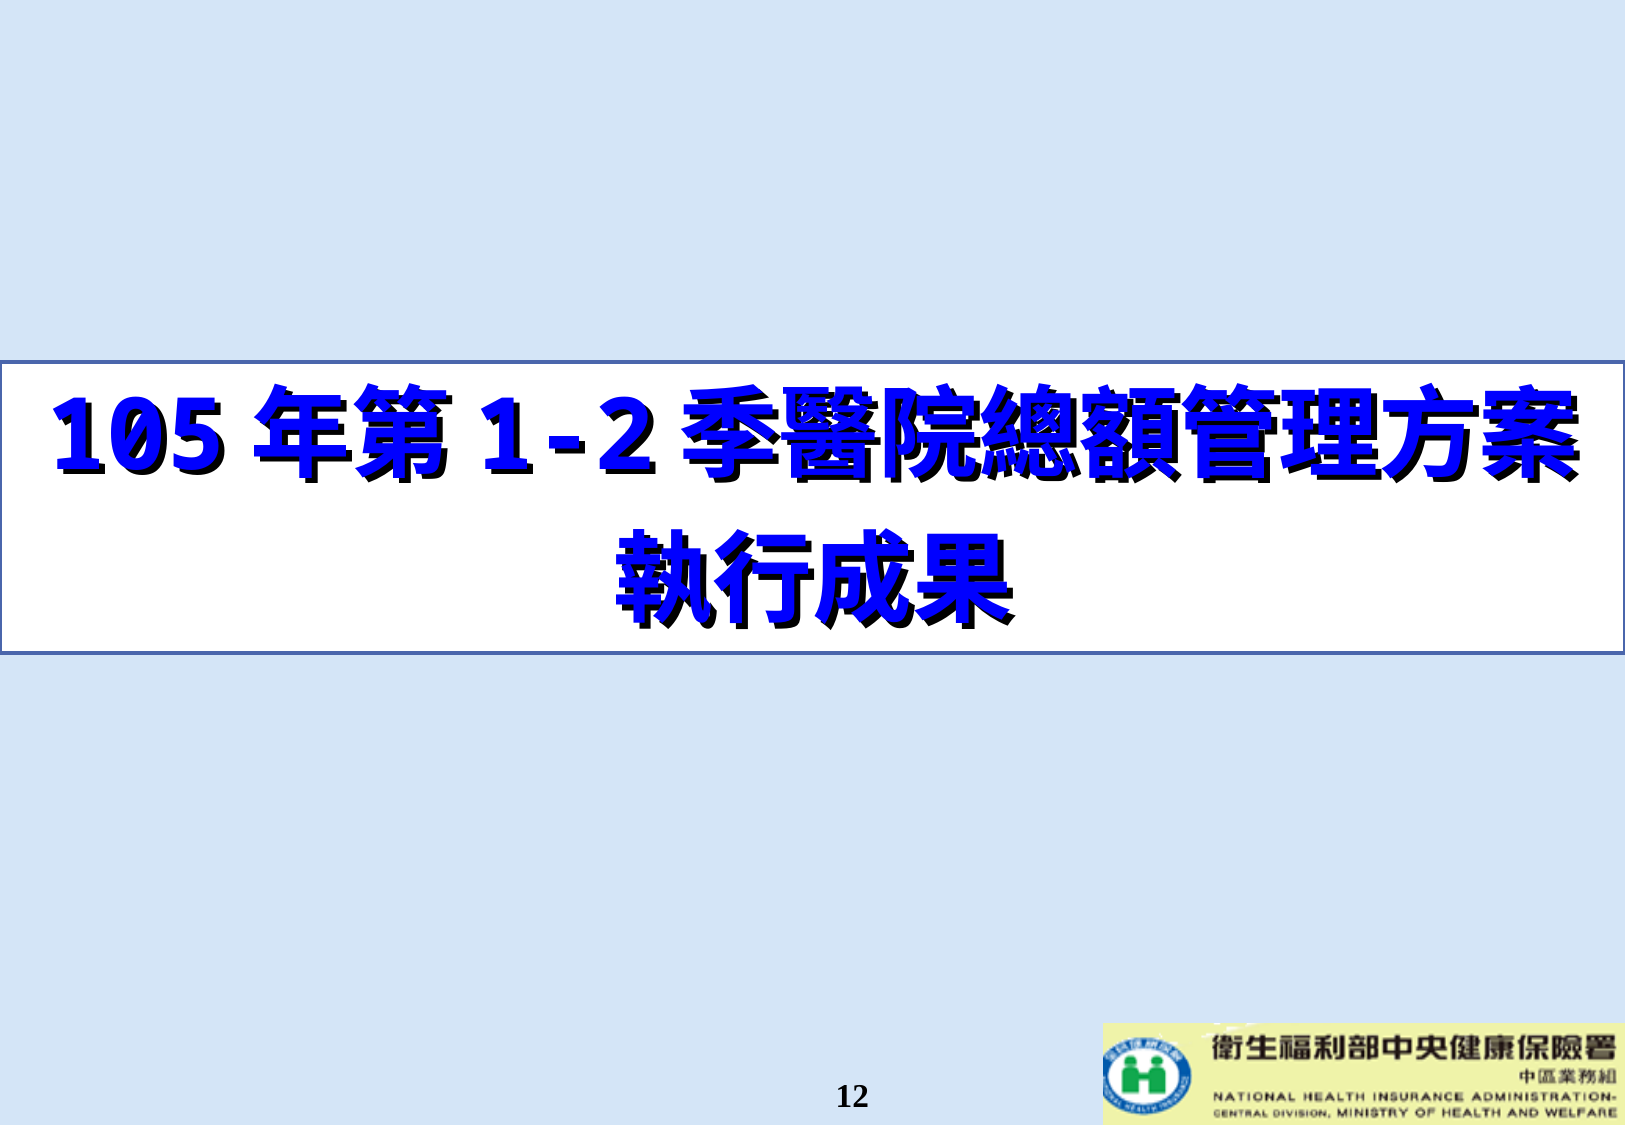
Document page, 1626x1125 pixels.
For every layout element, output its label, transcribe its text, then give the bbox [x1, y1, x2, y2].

subtitle 105年第1-2季醫院總額管理方案 執行成果 [0, 361, 1625, 653]
